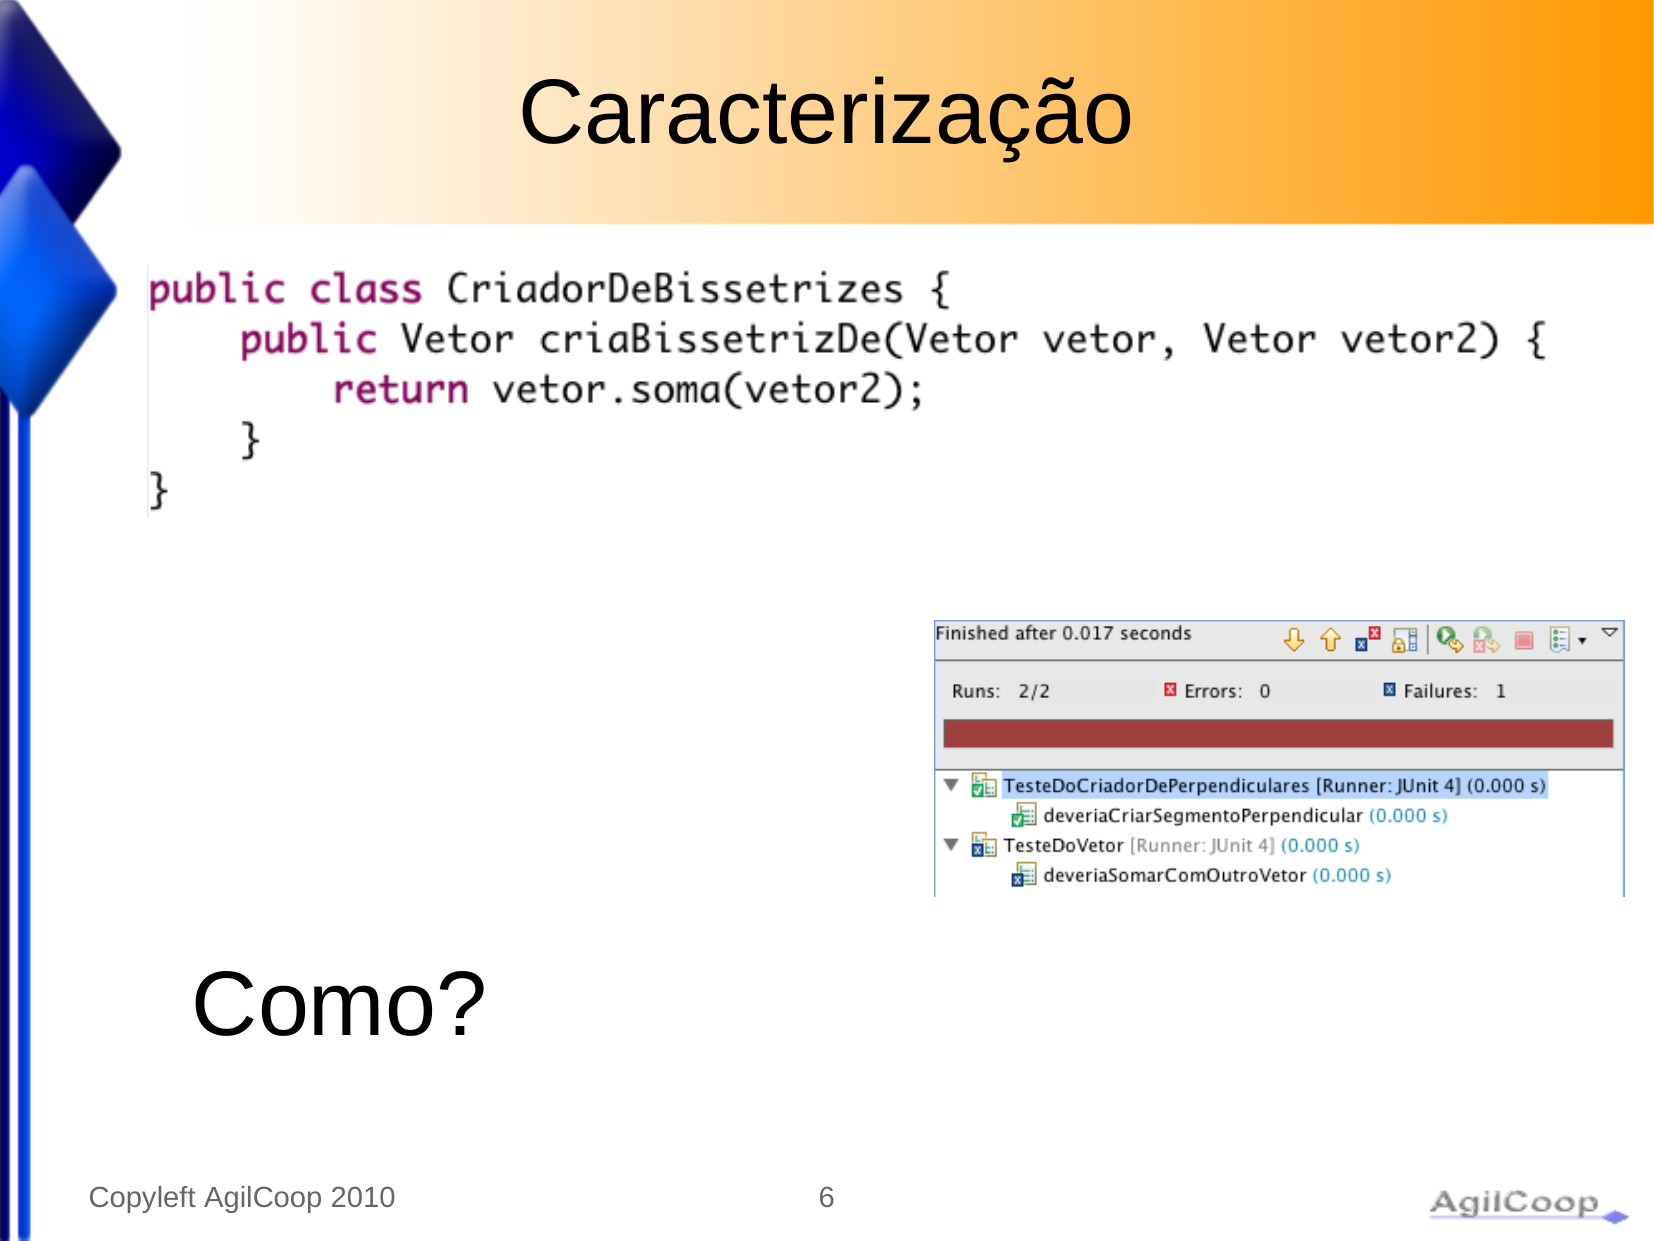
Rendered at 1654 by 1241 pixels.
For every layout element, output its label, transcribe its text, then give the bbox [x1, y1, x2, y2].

picture [0, 0, 1654, 1241]
title Caracterização [82, 8, 1571, 216]
text_box Como? [177, 944, 1093, 1066]
